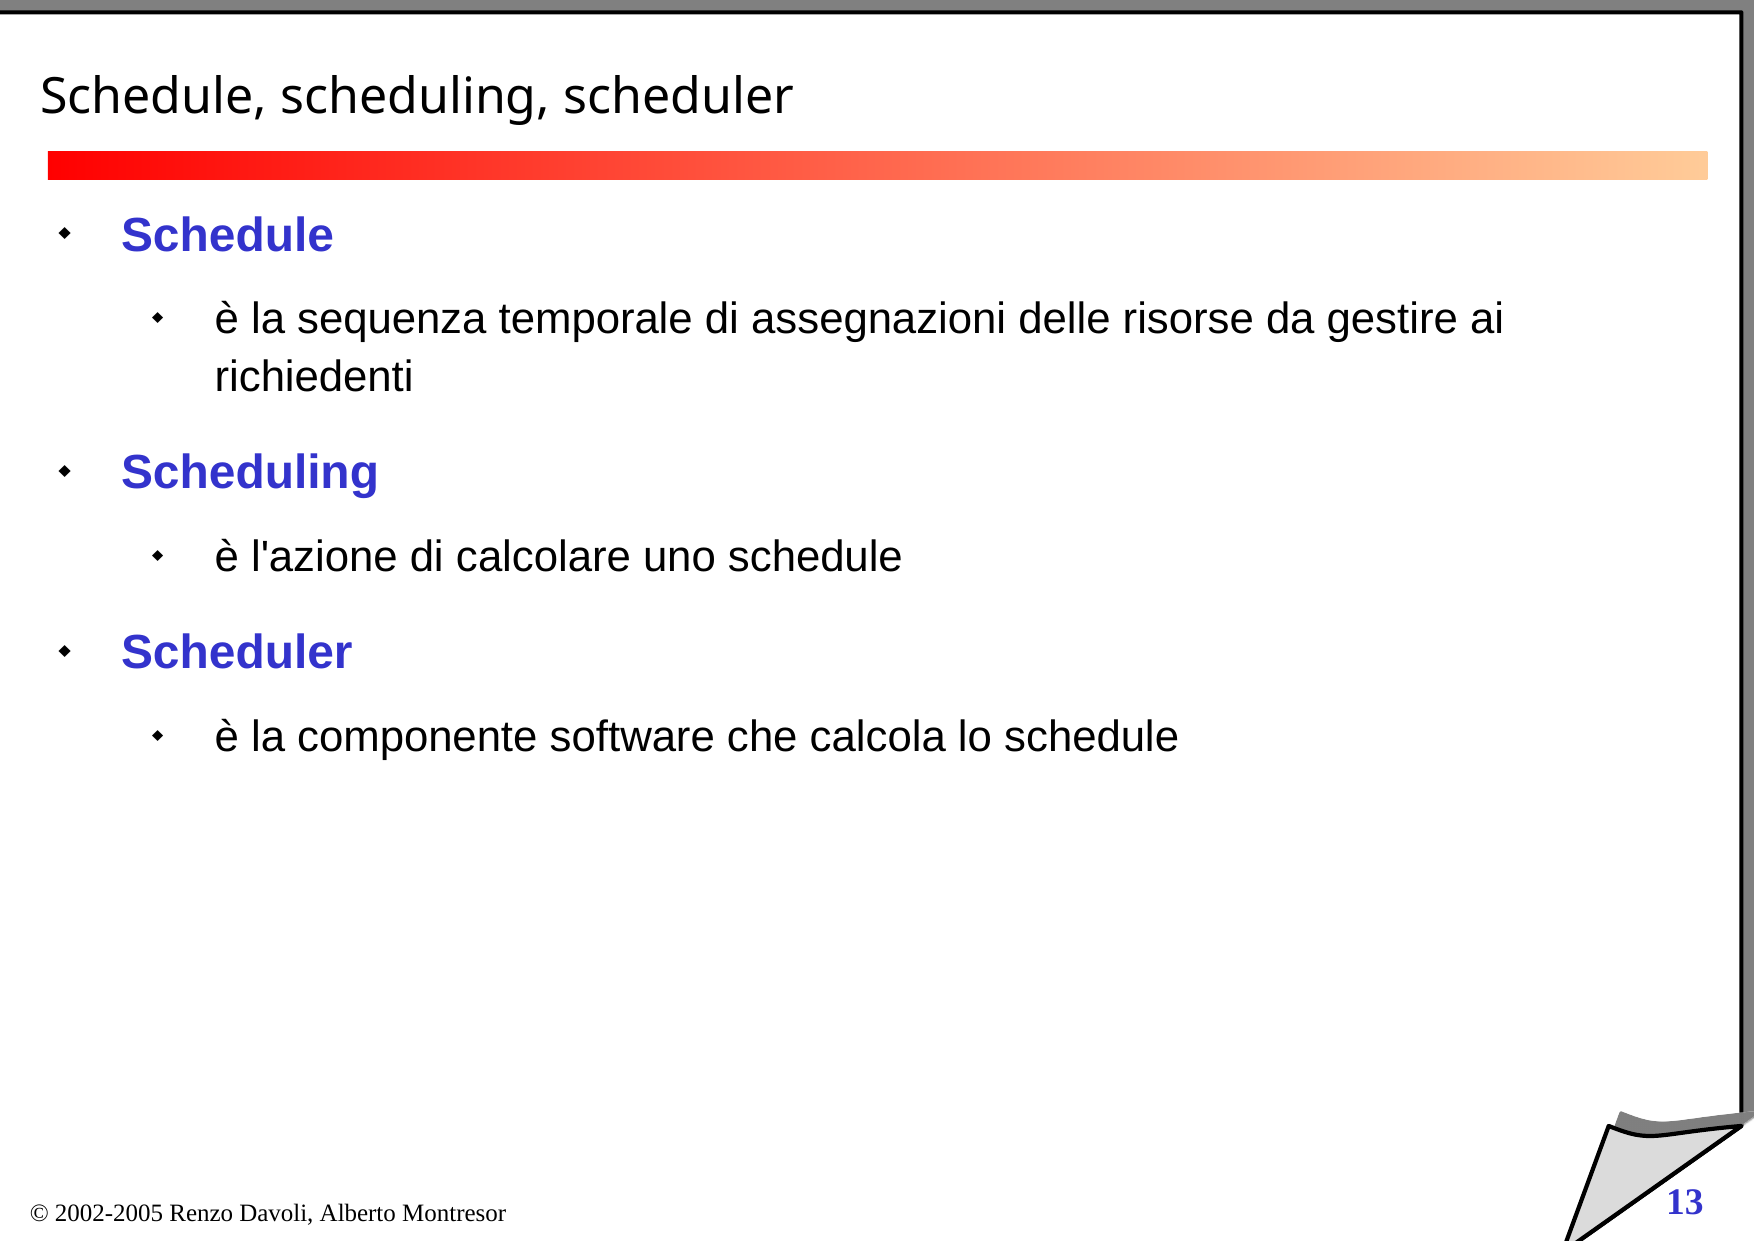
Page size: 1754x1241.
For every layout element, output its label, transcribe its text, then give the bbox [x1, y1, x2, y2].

list Schedule è la sequenza temporale di assegnazioni delle risorse da gestire ai richiedenti Scheduling è l'azione di calcolare uno schedule Scheduler è la componente software che calcola lo schedule [58, 206, 1696, 817]
title Schedule, scheduling, scheduler [40, 49, 1714, 144]
